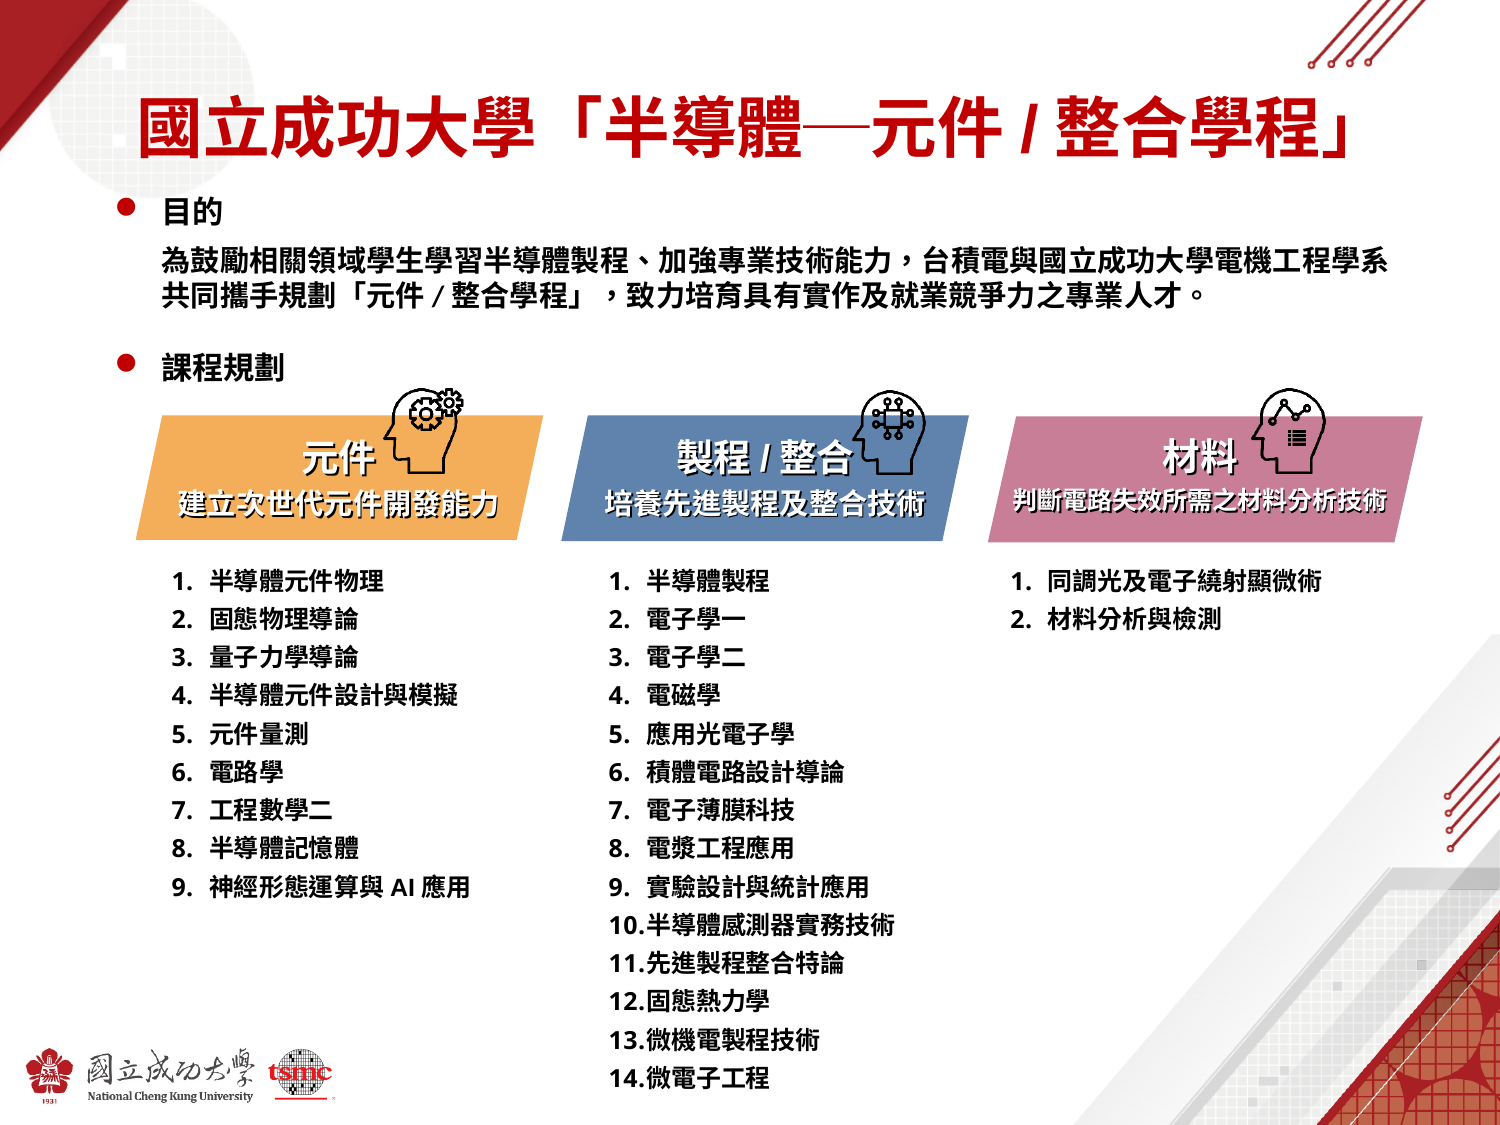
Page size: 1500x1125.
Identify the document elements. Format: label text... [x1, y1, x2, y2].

picture [1245, 388, 1331, 474]
picture [0, 0, 265, 216]
text_box [561, 415, 969, 542]
text_box 材料 判斷電路失效所需之材料分析技術 [997, 425, 1403, 523]
title 國立成功大學「半導體─元件/整合學程」 [87, 55, 1438, 197]
picture [1303, 0, 1430, 73]
picture [380, 388, 466, 474]
text_box 半導體元件物理 固態物理導論 量子力學導論 半導體元件設計與模擬 元件量測 電路學 工程數學二 半導體記憶體 神經形態運算與AI應用 [156, 557, 562, 909]
text_box 半導體製程 電子學一 電子學二 電磁學 應用光電子學 積體電路設計導論 電子薄膜科技 電漿工程應用 實驗設計與統計應用 半導體感測器實務技術 先進製程整合特論 固態熱力學 微機電製程技術 微電子工程 [593, 557, 975, 1101]
text_box [1331, 416, 1423, 505]
picture [1057, 632, 1500, 1125]
picture [19, 1040, 339, 1112]
text_box 目的 為鼓勵相關領域學生學習半導體製程、加強專業技術能力，台積電與國立成功大學電機工程學系共同攜手規劃「元件/整合學程」，致力培育具有實作及就業競爭力之專業人才。 課程規劃 [99, 184, 1430, 394]
text_box [987, 501, 1399, 543]
text_box 同調光及電子繞射顯微術 材料分析與檢測 [995, 557, 1438, 641]
text_box 製程/整合 培養先進製程及整合技術 [589, 426, 941, 528]
picture [846, 390, 931, 475]
text_box [1014, 416, 1245, 425]
text_box 元件 建立次世代元件開發能力 [162, 426, 515, 529]
text_box [135, 415, 544, 540]
